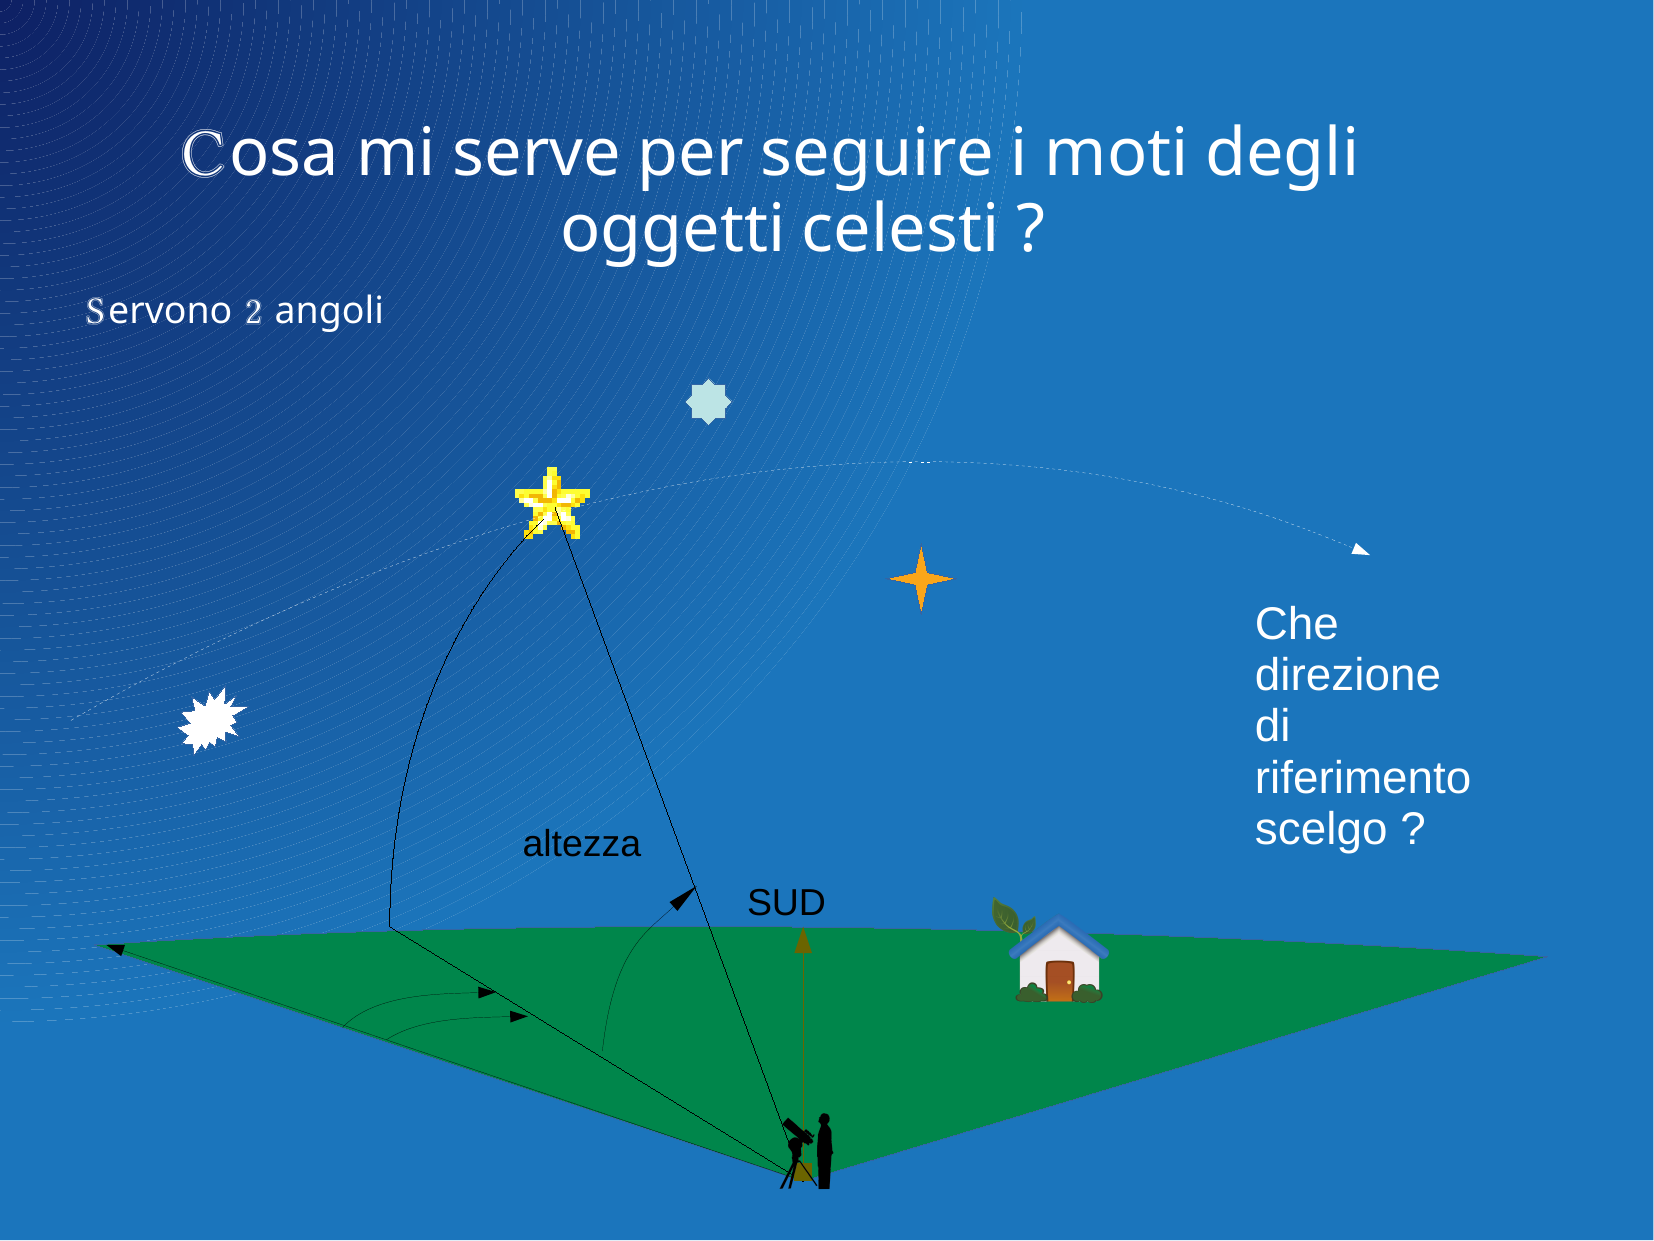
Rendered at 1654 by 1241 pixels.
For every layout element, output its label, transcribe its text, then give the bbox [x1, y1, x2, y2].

text_box [94, 944, 114, 952]
picture [779, 1110, 834, 1192]
text_box [685, 377, 733, 426]
picture [515, 467, 590, 539]
picture [992, 897, 1109, 1003]
text_box Che direzione di riferimento scelgo ? [1240, 590, 1501, 887]
text_box [885, 543, 957, 615]
text_box [107, 926, 803, 1172]
subtitle Servono 2 angoli [82, 290, 1571, 1010]
text_box [804, 928, 1548, 1172]
title Cosa mi serve per seguire i moti degli oggetti celesti ? [59, 41, 1548, 343]
text_box altezza [507, 814, 686, 872]
text_box SUD [732, 874, 910, 931]
text_box [122, 952, 342, 1028]
text_box [343, 1027, 657, 1133]
text_box [177, 685, 249, 756]
